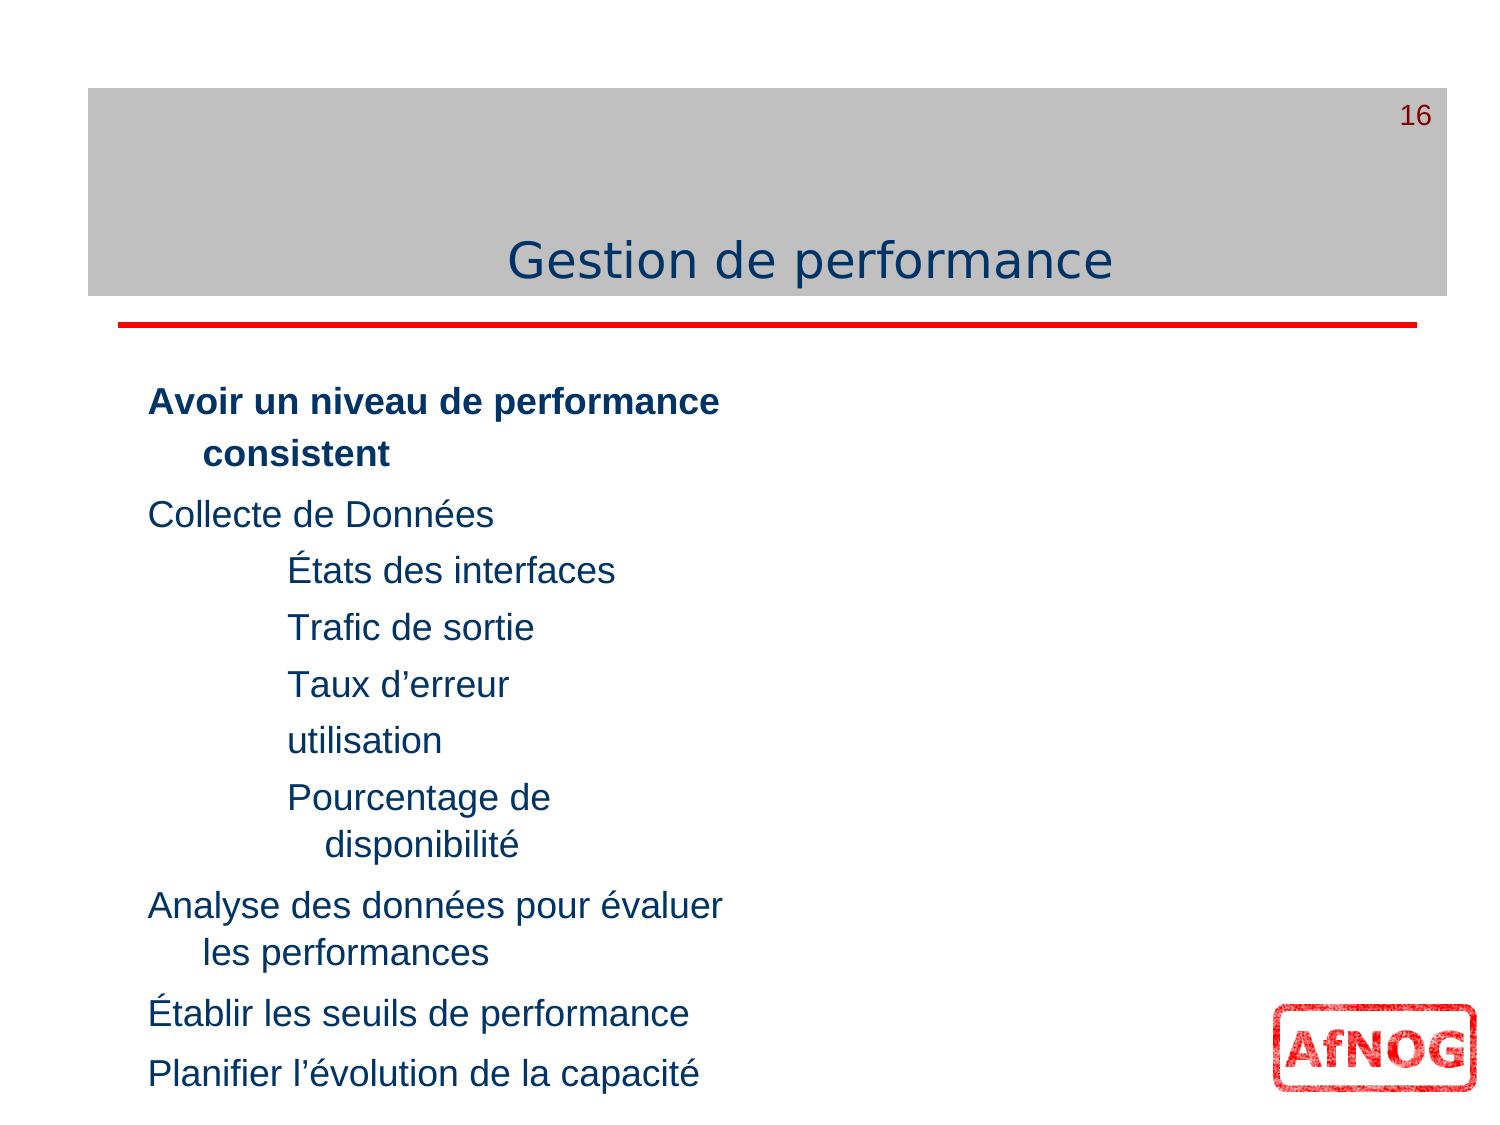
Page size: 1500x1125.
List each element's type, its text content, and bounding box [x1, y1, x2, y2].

picture [1273, 1003, 1477, 1092]
title Gestion de performance [206, 93, 1417, 296]
list Avoir un niveau de performance consistent Collecte de Données États des interfaces Trafic de sortie Taux d’erreur utilisation Pourcentage de disponibilité Analyse des données pour évaluer les performances Établir les seuils de performance Planifier l’évolution de la capacité [132, 363, 770, 1125]
